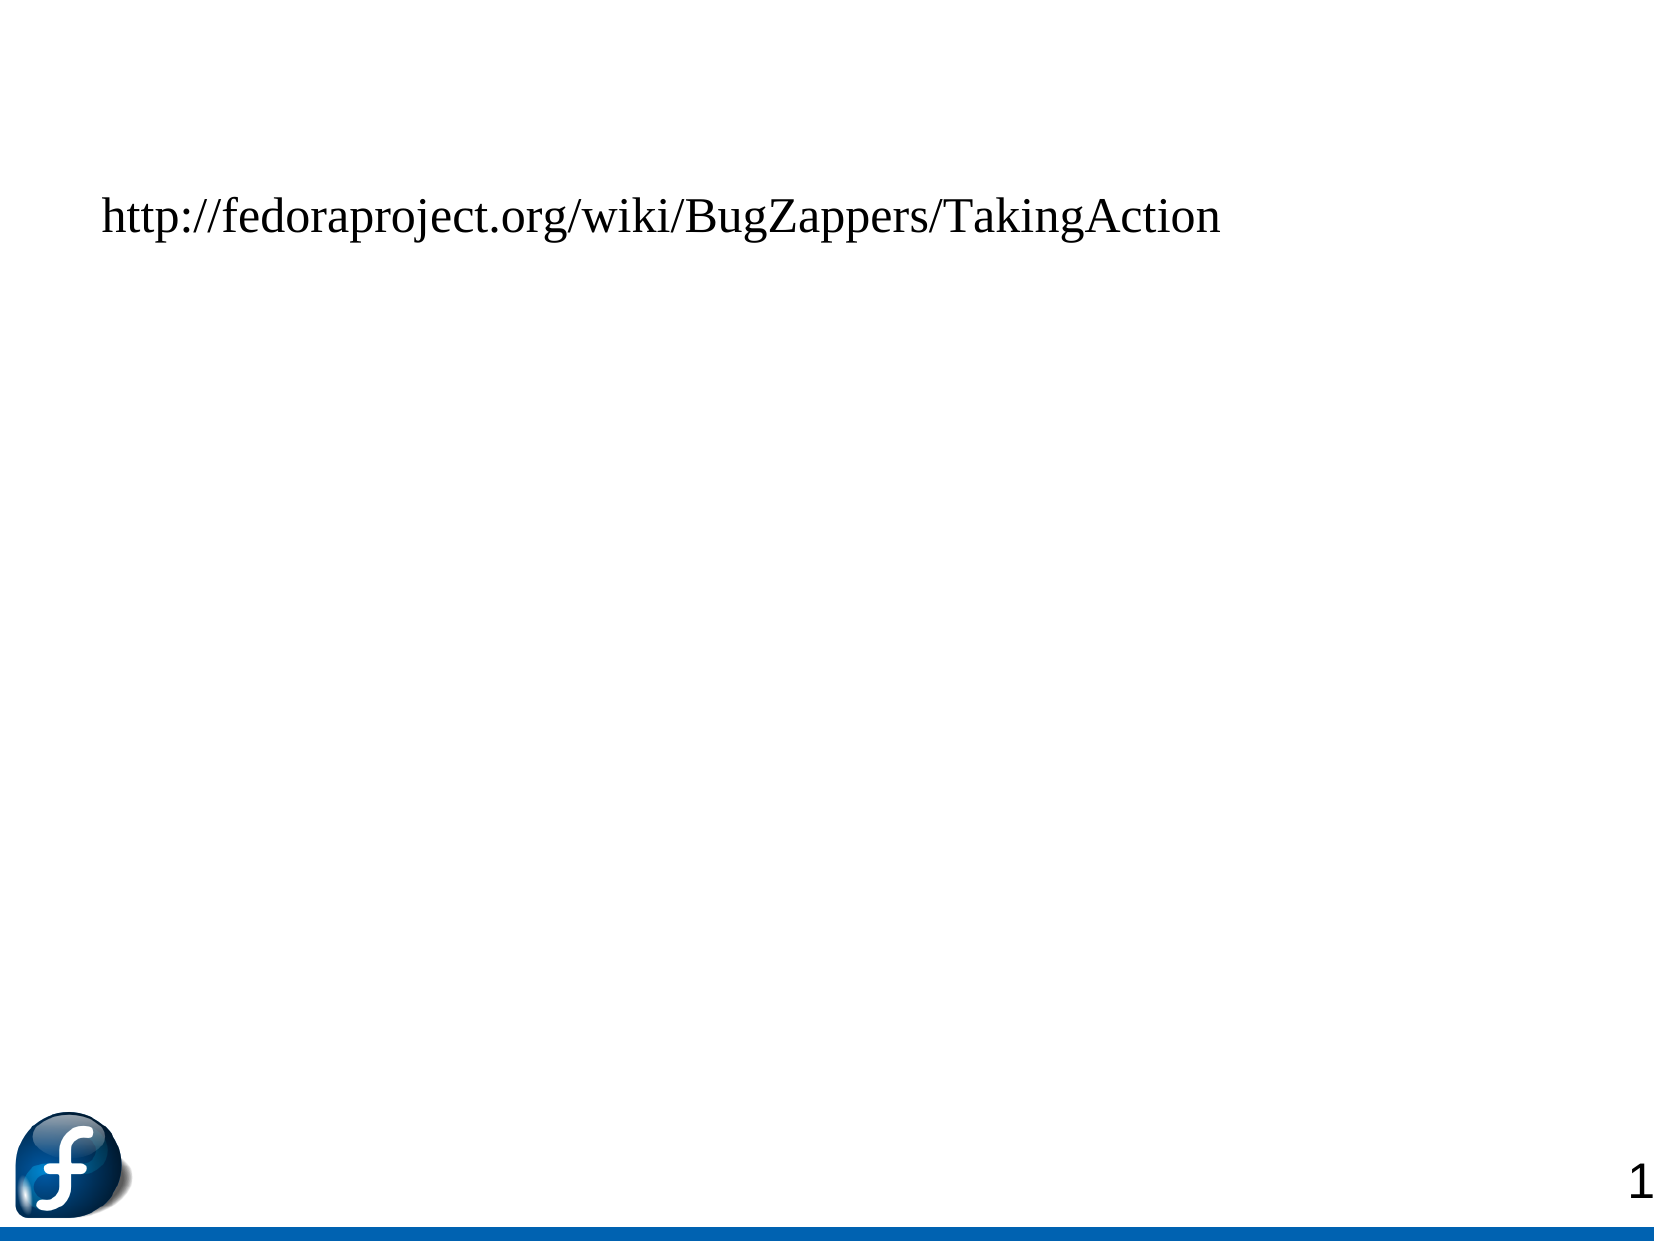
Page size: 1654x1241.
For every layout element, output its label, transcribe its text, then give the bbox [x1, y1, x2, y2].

text_box 11 [1454, 1153, 1653, 1216]
picture [11, 1105, 133, 1227]
list http://fedoraproject.org/wiki/BugZappers/TakingAction [83, 187, 1538, 1126]
